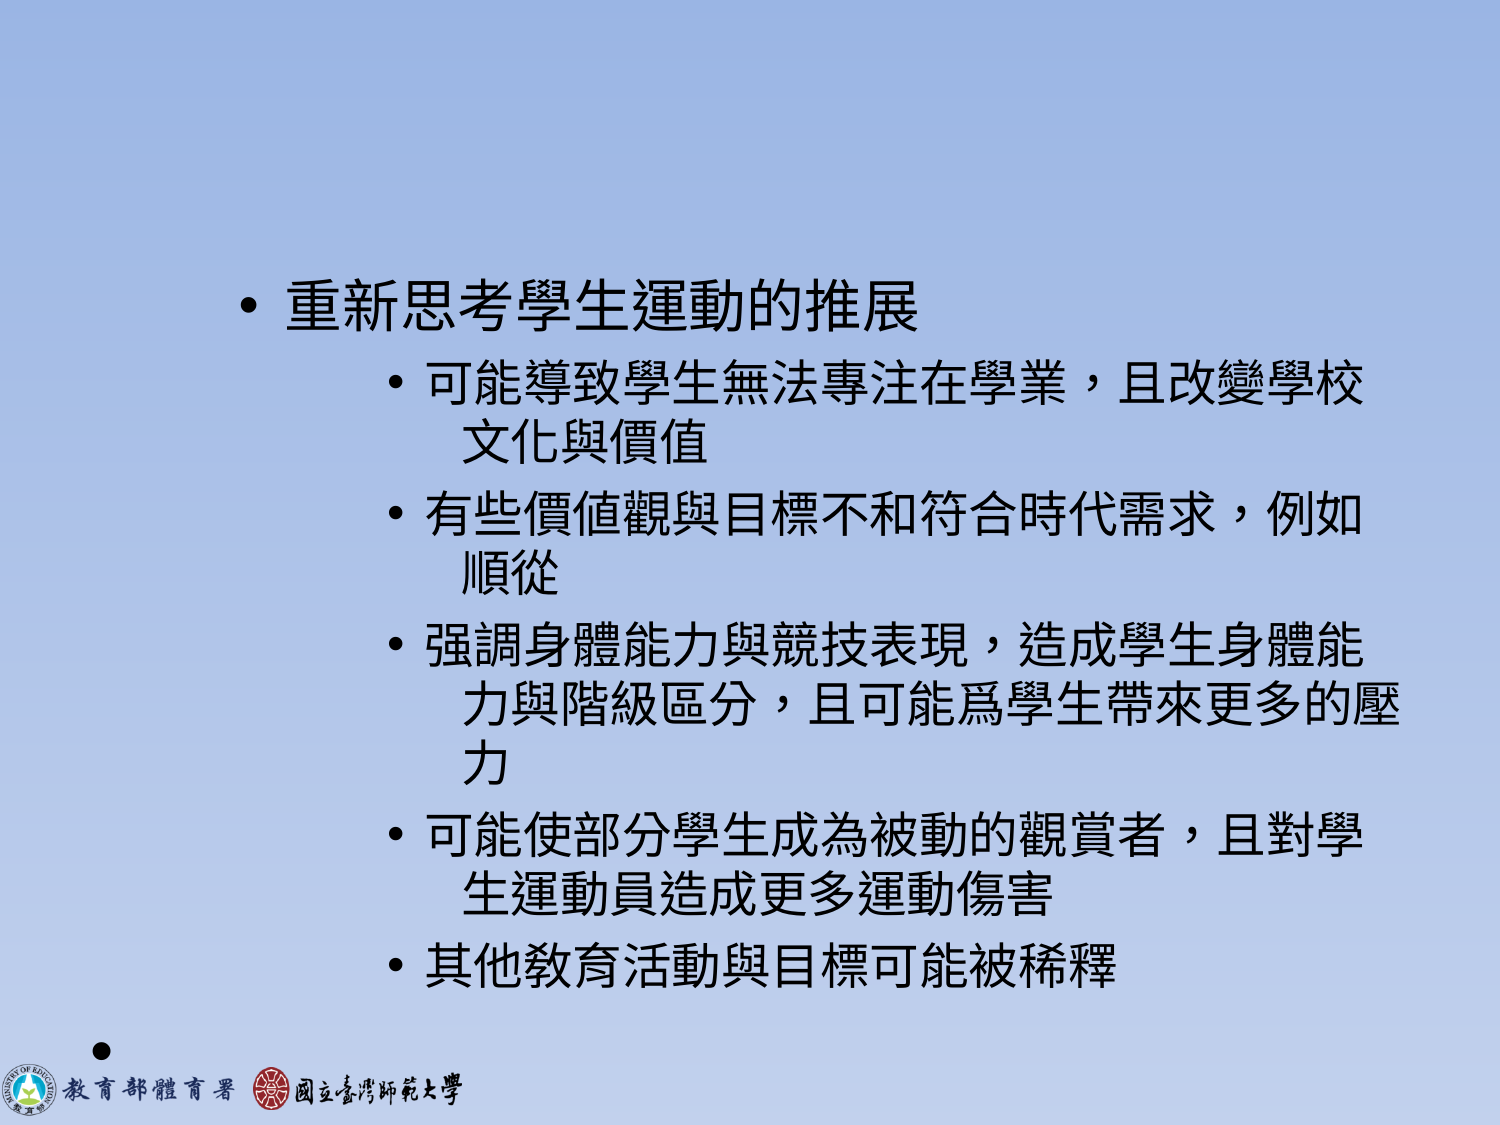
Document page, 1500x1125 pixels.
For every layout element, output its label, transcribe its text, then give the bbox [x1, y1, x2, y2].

list 重新思考學生運動的推展 可能導致學生無法專注在學業，且改變學校文化與價值 有些價値觀與目標不和符合時代需求，例如順從 强調身體能力與競技表現，造成學生身體能力與階級區分，且可能爲學生帶來更多的壓力 可能使部分學生成為被動的觀賞者，且對學生運動員造成更多運動傷害 其他敎育活動與目標可能被稀釋 [75, 262, 1426, 1005]
